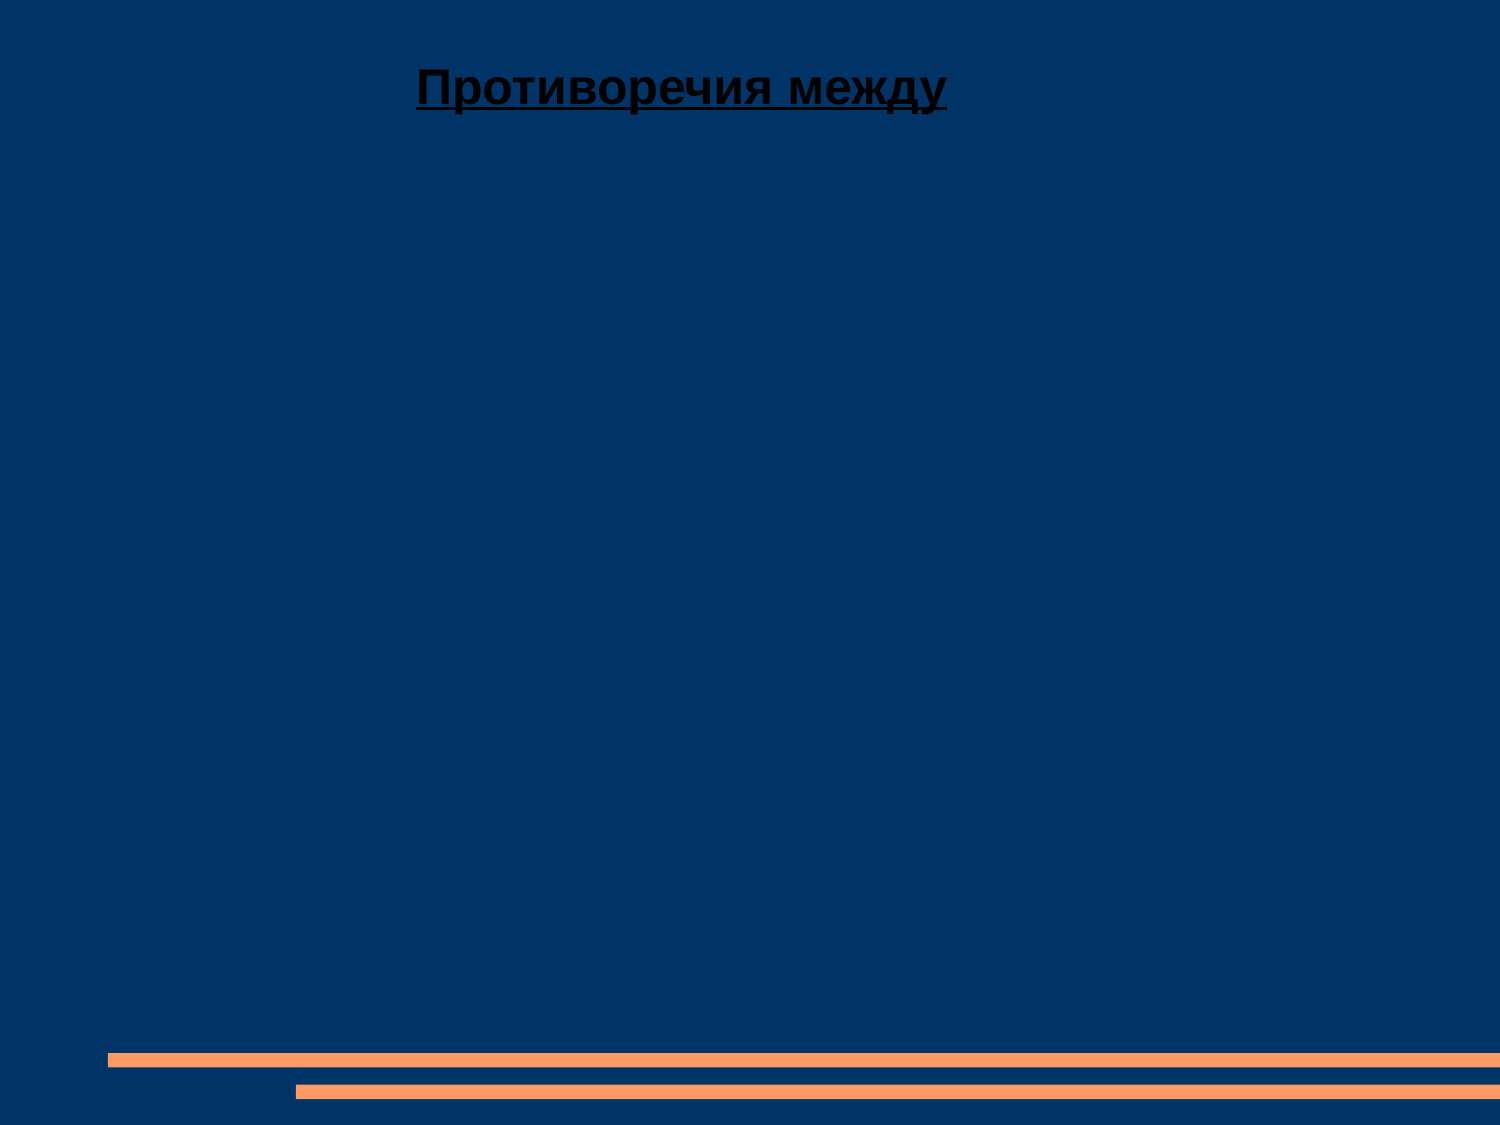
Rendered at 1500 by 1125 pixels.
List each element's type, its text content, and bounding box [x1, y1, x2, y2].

text_box Противоречия между [401, 46, 962, 122]
